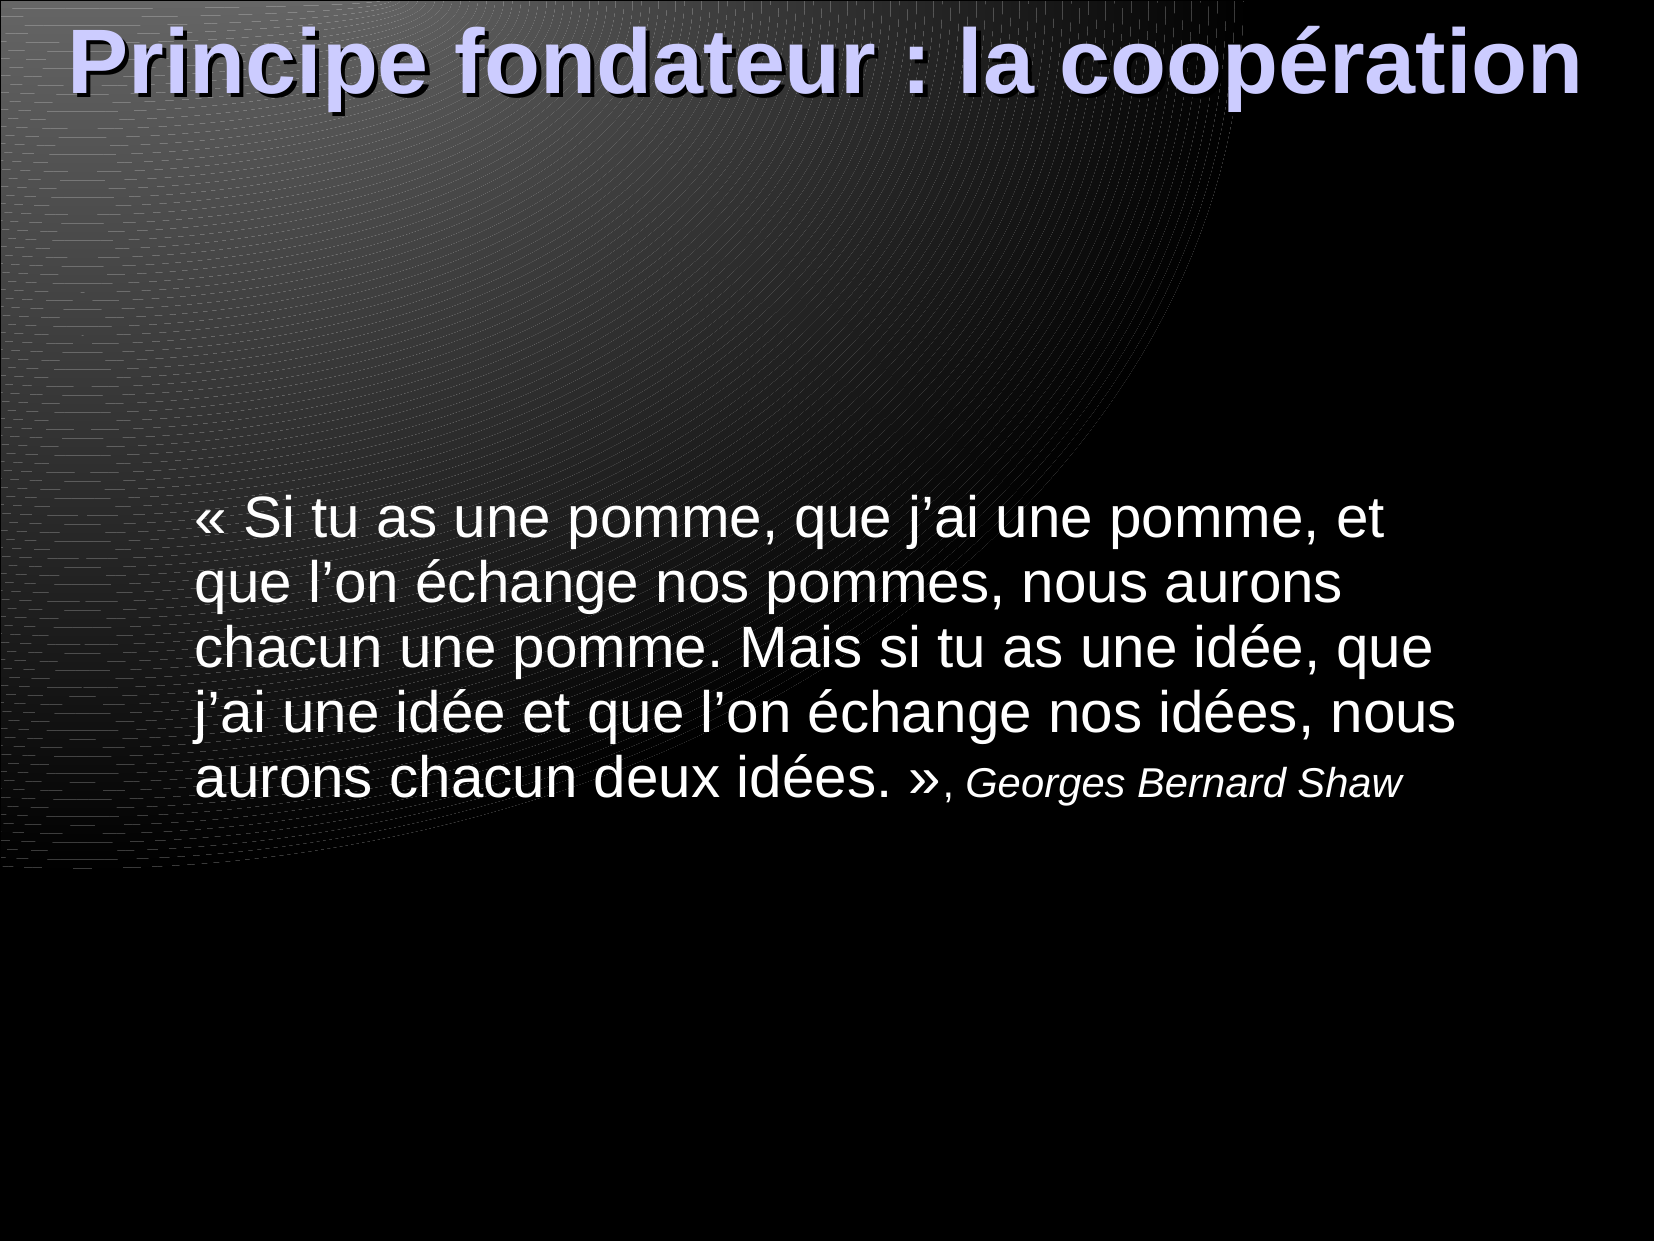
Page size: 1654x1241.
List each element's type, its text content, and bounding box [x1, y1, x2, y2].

title Principe fondateur : la coopération [59, 5, 1595, 119]
list « Si tu as une pomme, que j’ai une pomme, et que l’on échange nos pommes, nous aurons chacun une pomme. Mais si tu as une idée, que j’ai une idée et que l’on échange nos idées, nous aurons chacun deux idées. », Georges Bernard Shaw [194, 484, 1495, 928]
